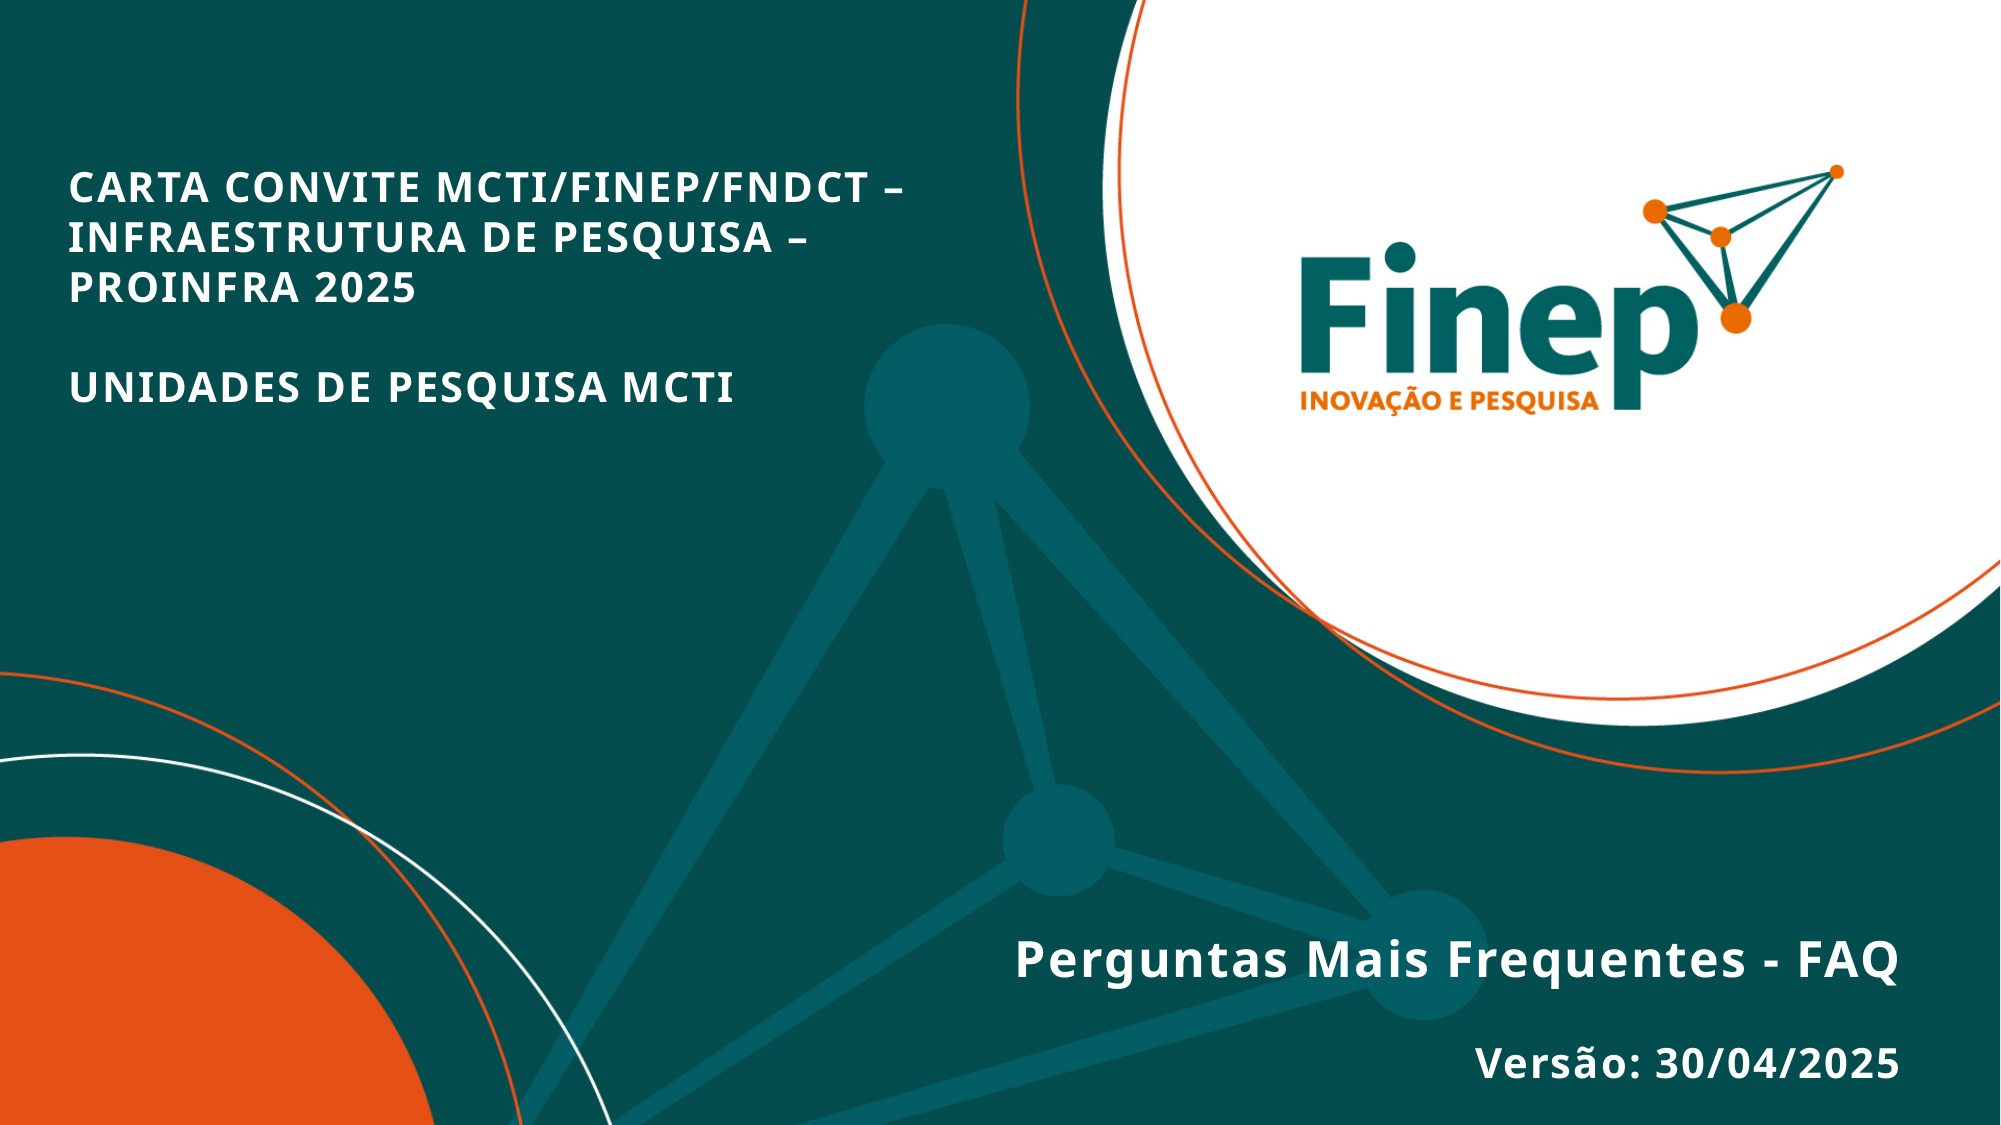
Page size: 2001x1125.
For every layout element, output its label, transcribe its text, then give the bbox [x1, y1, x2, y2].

text_box CARTA CONVITE MCTI/FINEP/FNDCT – INFRAESTRUTURA DE PESQUISA – PROINFRA 2025 UNIDADES DE PESQUISA MCTI [53, 153, 1000, 456]
text_box Perguntas Mais Frequentes - FAQ Versão: 30/04/2025 [999, 919, 1947, 1095]
